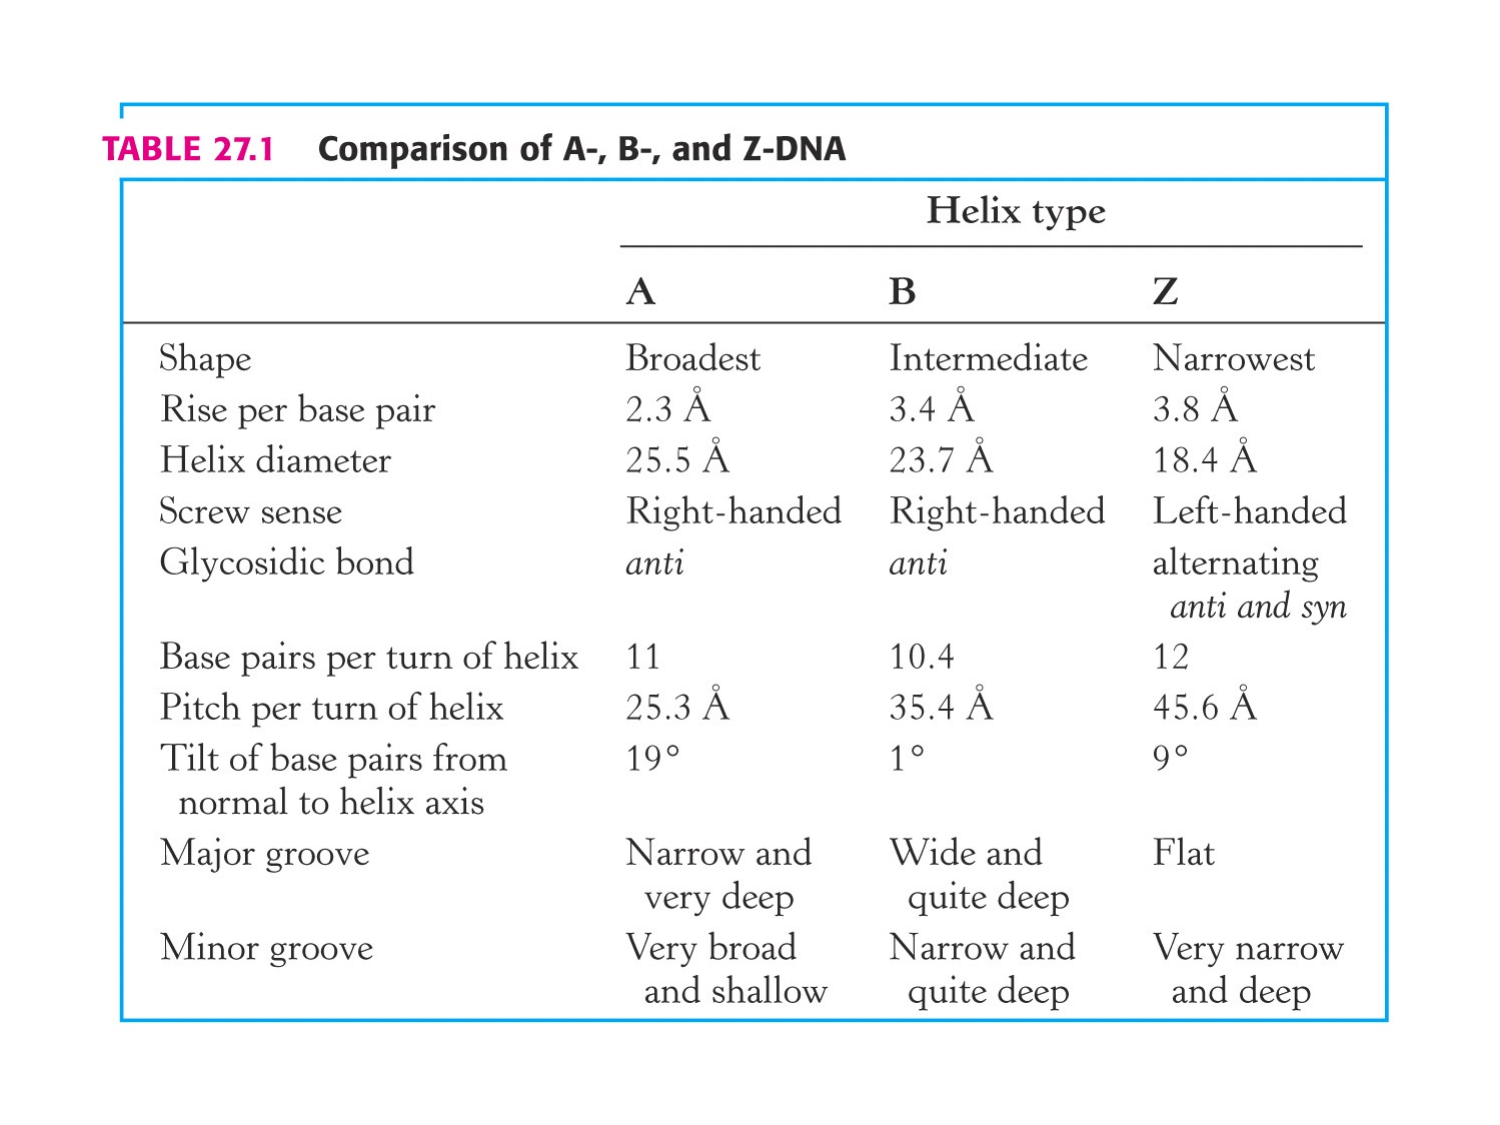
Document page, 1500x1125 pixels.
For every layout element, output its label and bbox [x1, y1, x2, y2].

picture [81, 70, 1418, 1055]
